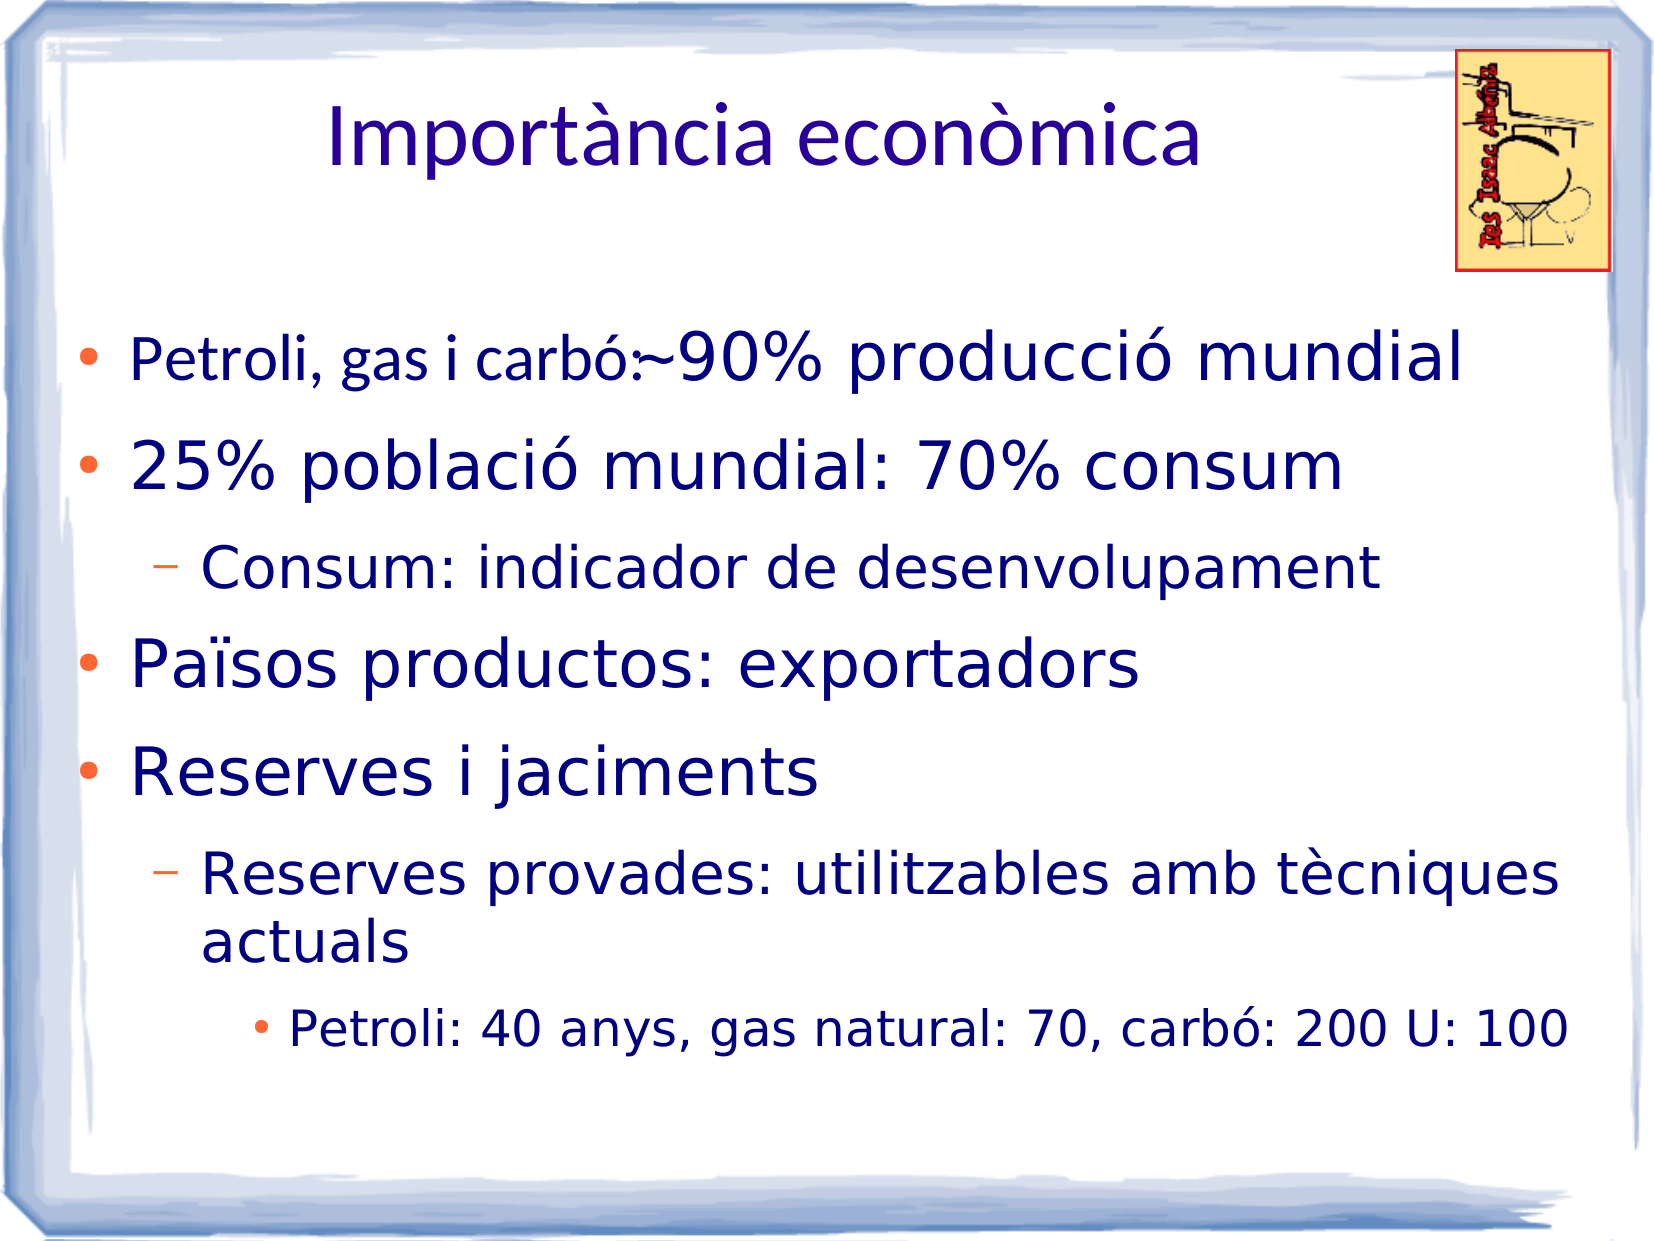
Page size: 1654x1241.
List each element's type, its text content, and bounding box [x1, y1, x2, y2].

picture [0, 0, 1654, 1241]
title Importància econòmica [82, 36, 1447, 250]
list Petroli, gas i carbó: ̴90% producció mundial 25% població mundial: 70% consum Consum: indicador de desenvolupament Països productos: exportadors Reserves i jaciments Reserves provades: utilitzables amb tècniques actuals Petroli: 40 anys, gas natural: 70, carbó: 200 U: 100 [59, 318, 1595, 1123]
